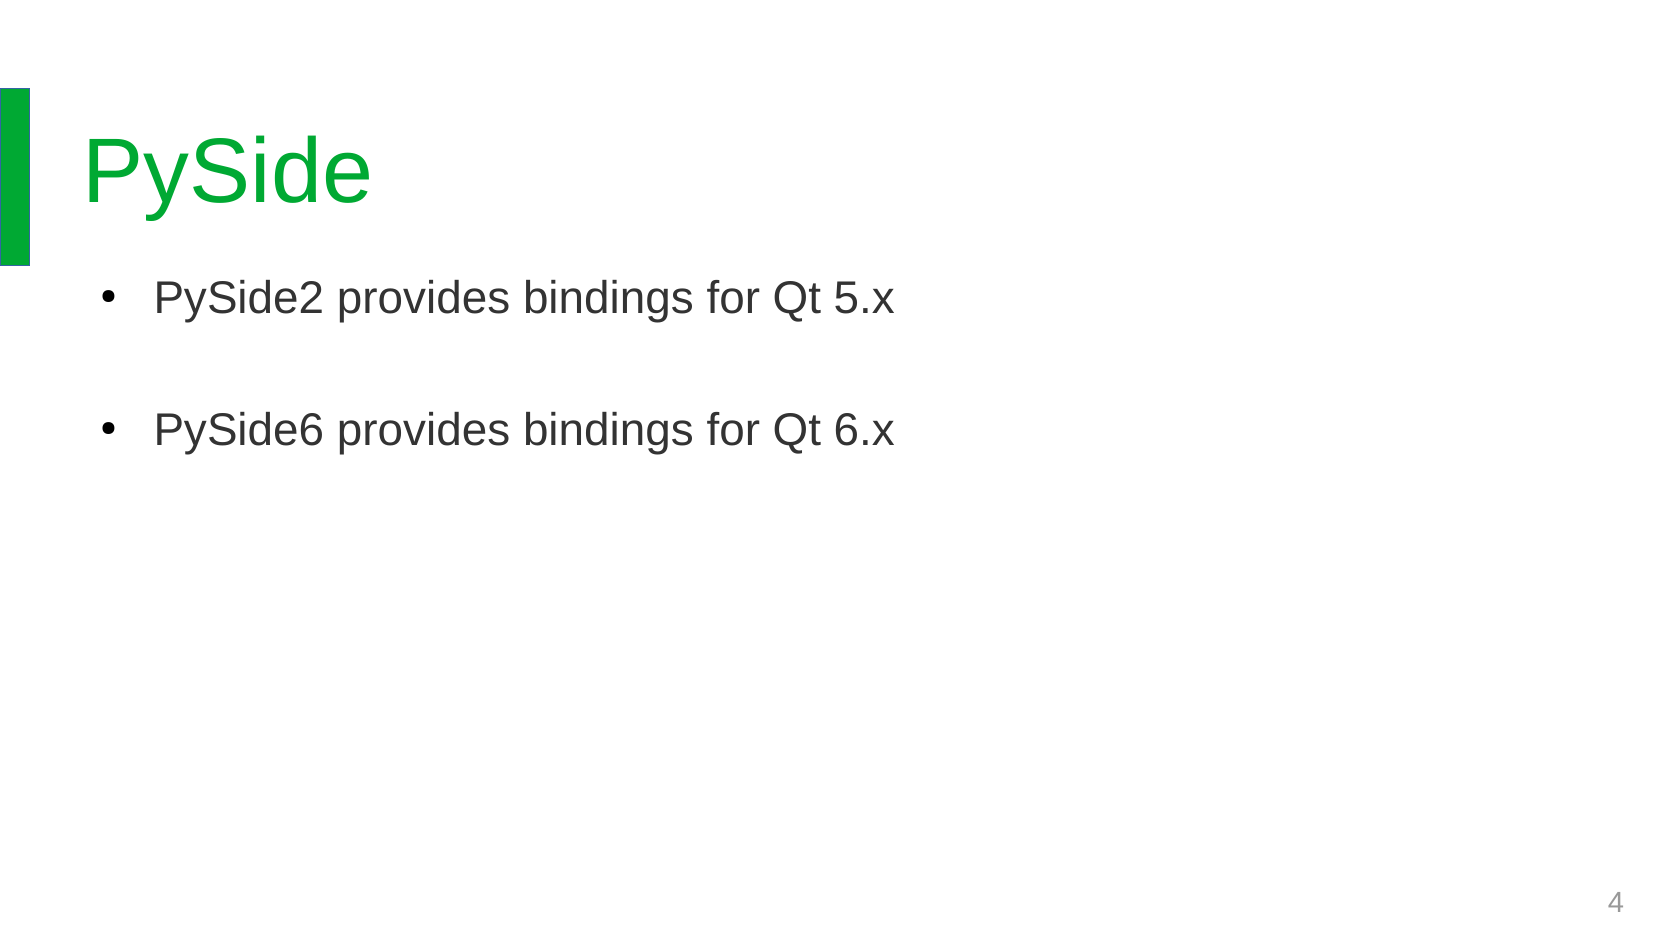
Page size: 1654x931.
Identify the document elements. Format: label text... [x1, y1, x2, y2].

list PySide2 provides bindings for Qt 5.x PySide6 provides bindings for Qt 6.x [82, 271, 1571, 758]
title PySide [82, 92, 1571, 249]
